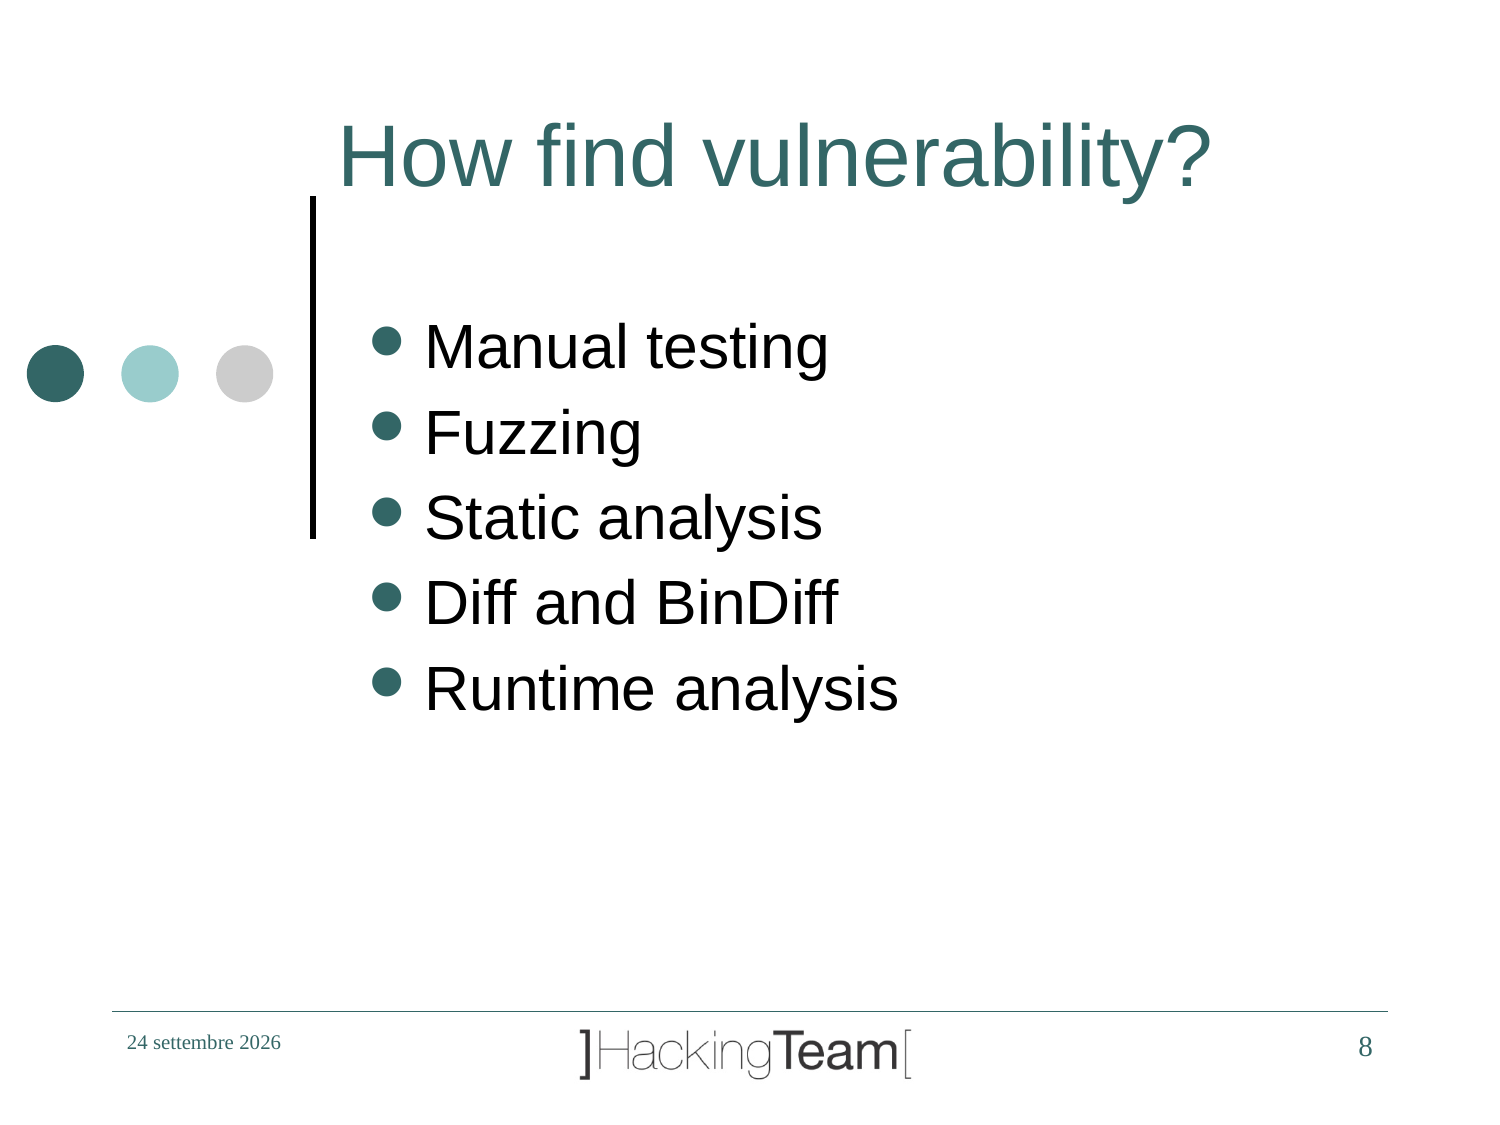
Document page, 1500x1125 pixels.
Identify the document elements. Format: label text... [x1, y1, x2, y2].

list Manual testing Fuzzing Static analysis Diff and BinDiff Runtime analysis [249, 312, 1401, 1056]
picture [574, 1056, 916, 1084]
title How find vulnerability? [337, 31, 1401, 282]
